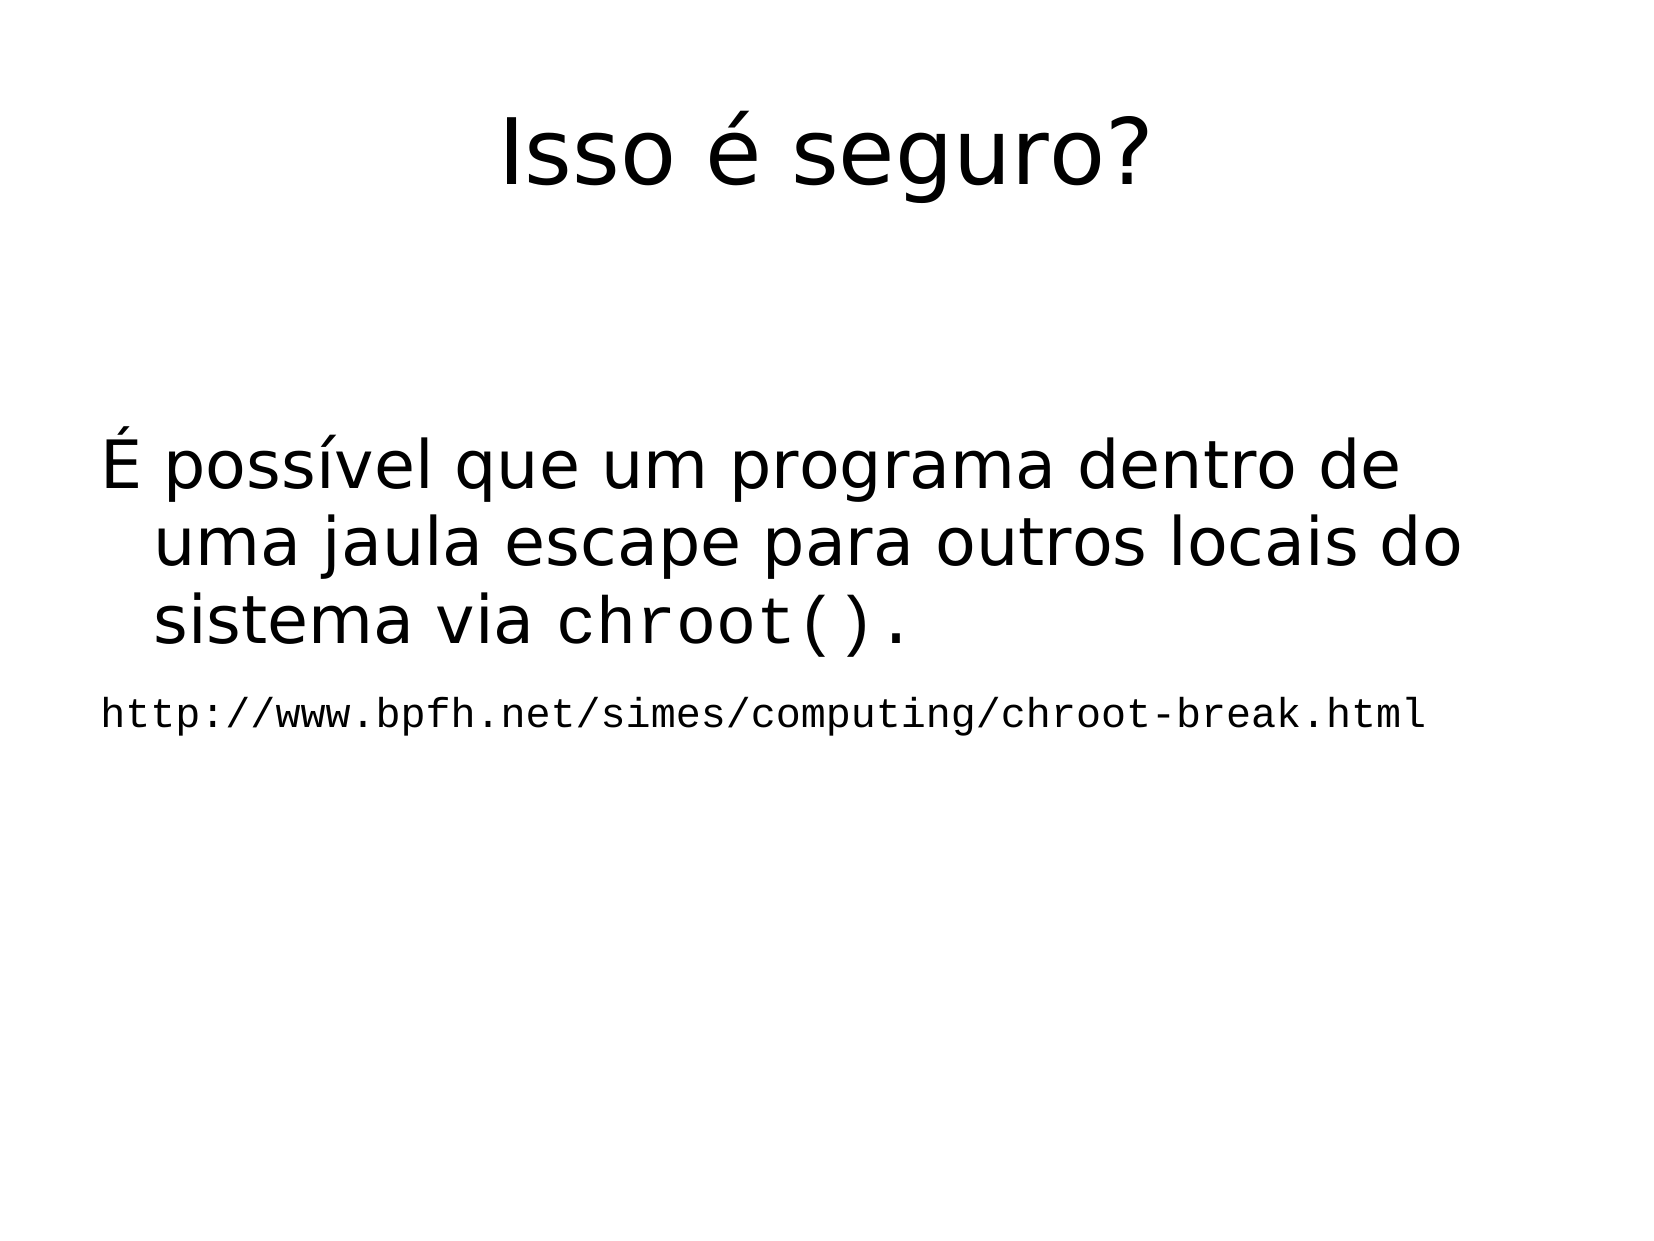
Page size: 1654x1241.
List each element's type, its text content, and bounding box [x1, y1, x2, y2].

list É possível que um programa dentro de uma jaula escape para outros locais do sistema via chroot(). http://www.bpfh.net/simes/computing/chroot-break.html [82, 426, 1571, 821]
title Isso é seguro? [82, 49, 1571, 257]
